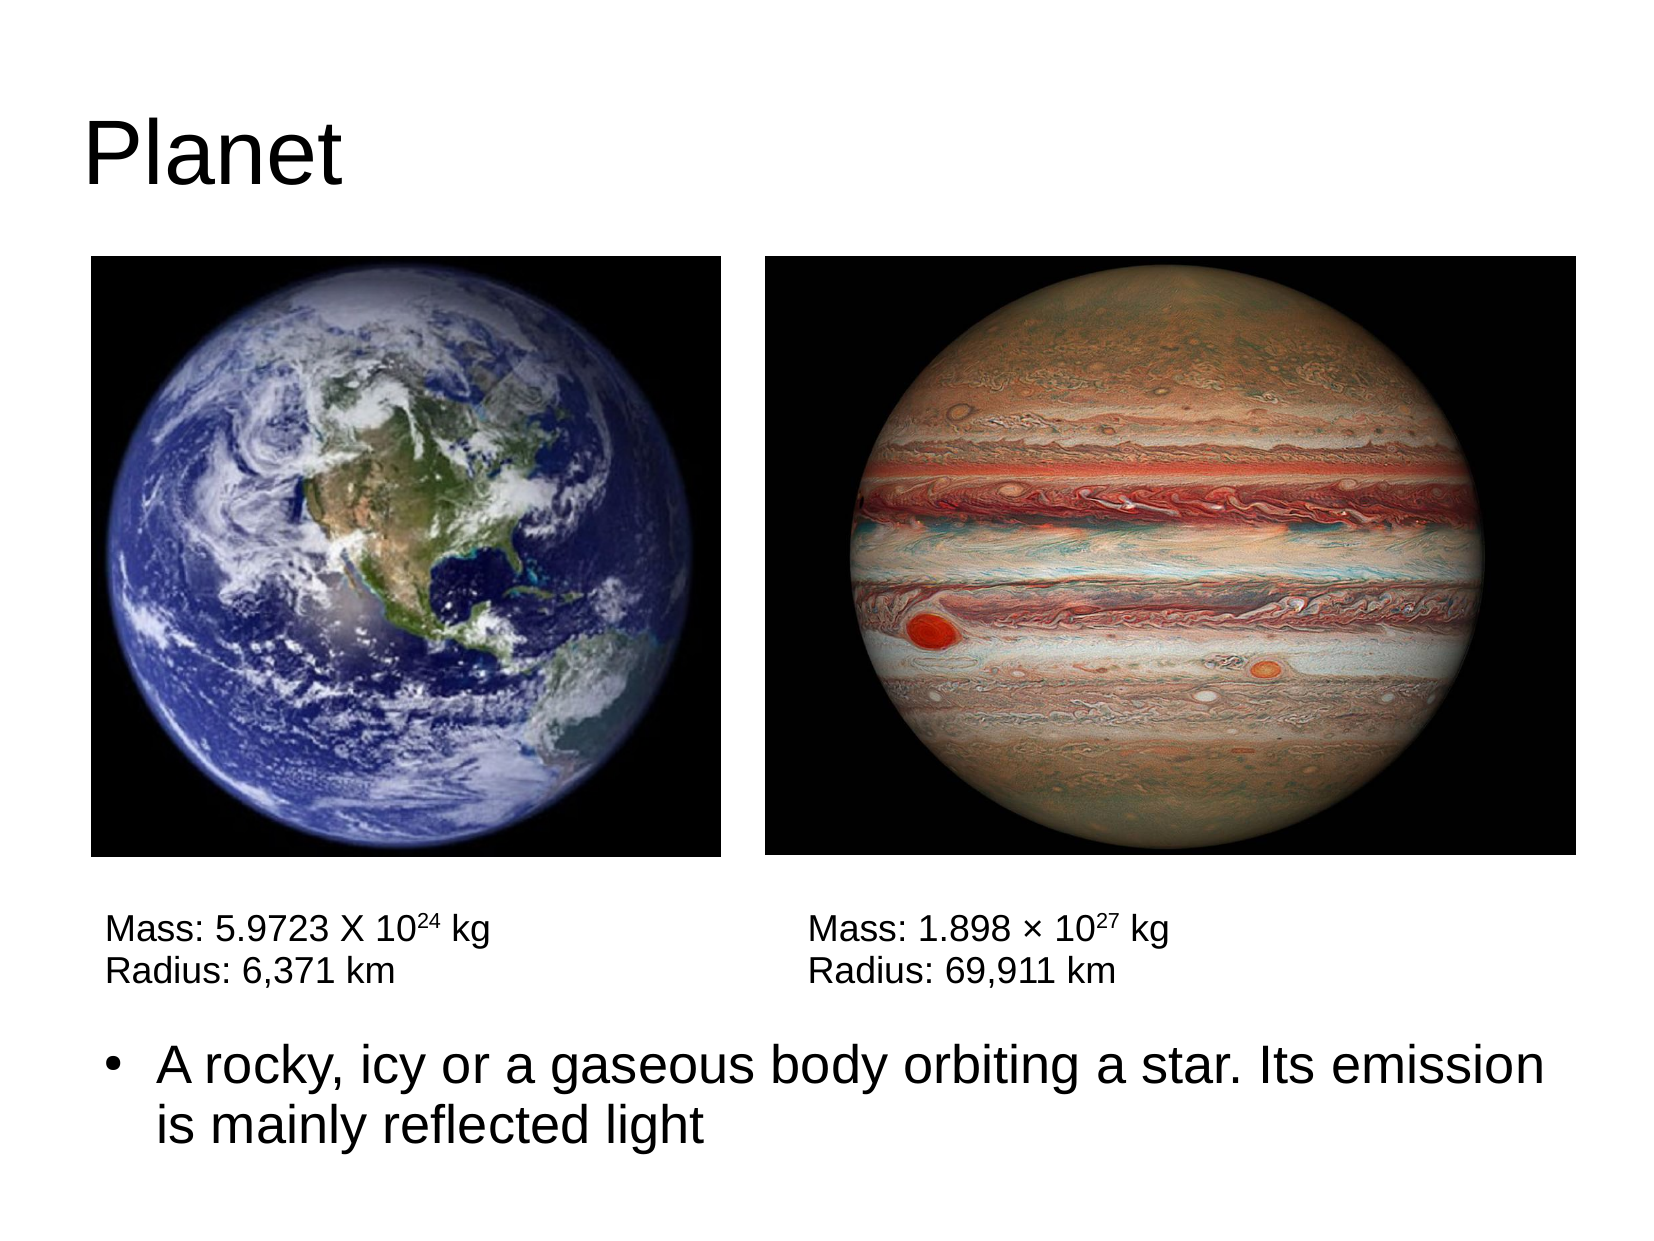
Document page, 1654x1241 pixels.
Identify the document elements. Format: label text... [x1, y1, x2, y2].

title Planet [82, 49, 1571, 257]
text_box Mass: 1.898 × 1027 kg Radius: 69,911 km [792, 900, 1423, 999]
picture [765, 256, 1576, 856]
list A rocky, icy or a gaseous body orbiting a star. Its emission is mainly reflected light [85, 1034, 1574, 1217]
picture [91, 256, 721, 857]
text_box Mass: 5.9723 X 1024 kg Radius: 6,371 km [90, 900, 721, 999]
